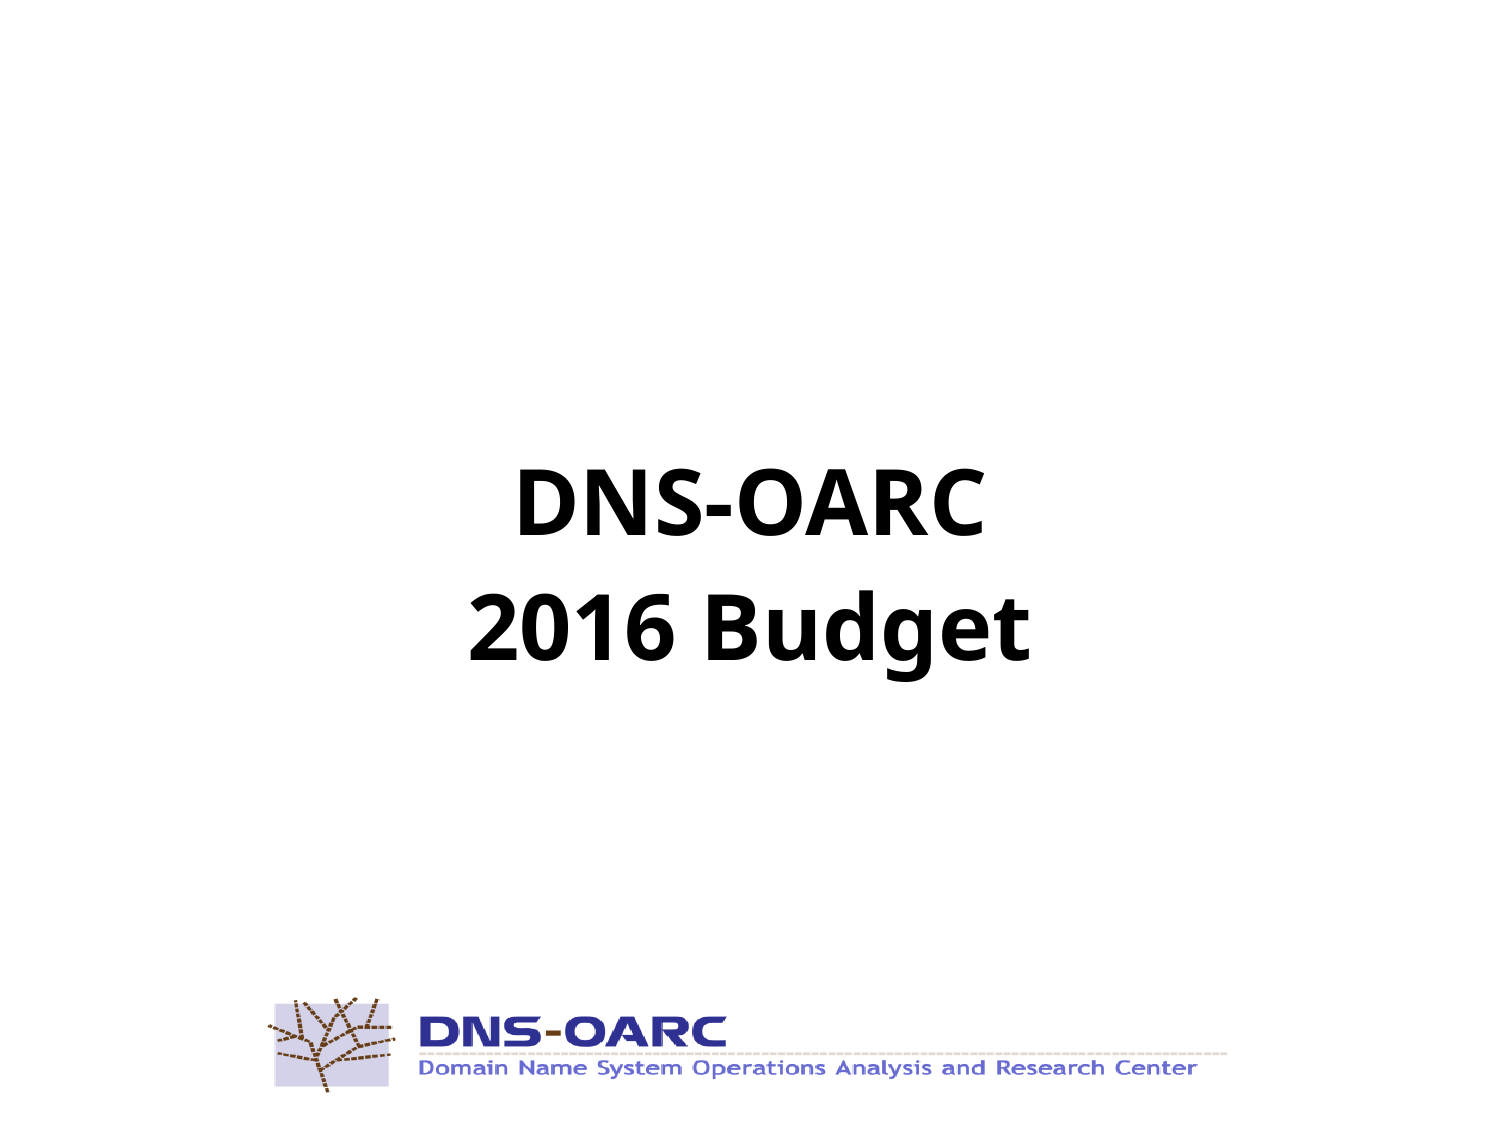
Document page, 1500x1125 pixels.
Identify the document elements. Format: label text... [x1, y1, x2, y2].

picture [214, 991, 1259, 1099]
subtitle DNS-OARC 2016 Budget [75, 191, 1425, 934]
